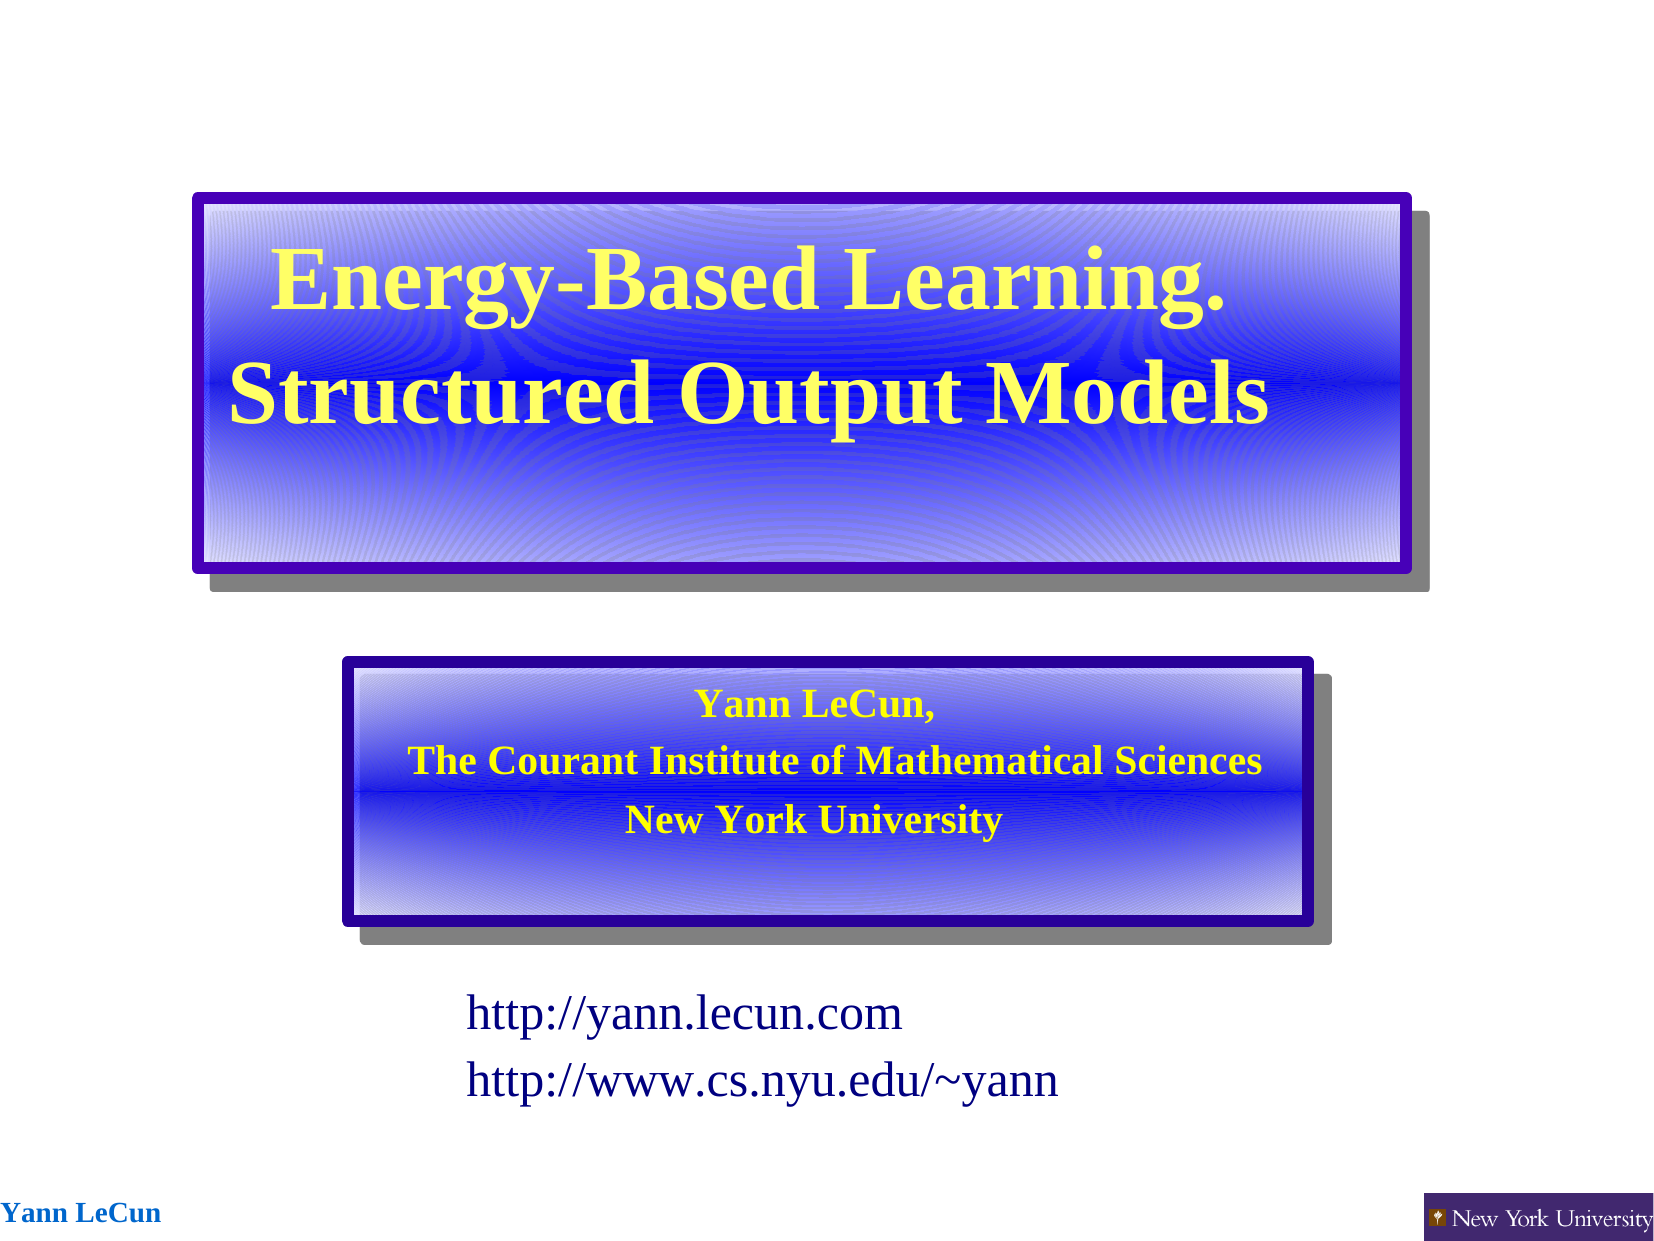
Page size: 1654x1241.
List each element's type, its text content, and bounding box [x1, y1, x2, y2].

text_box http://yann.lecun.com http://www.cs.nyu.edu/~yann [466, 984, 1060, 1190]
text_box Yann LeCun, The Courant Institute of Mathematical Sciences New York University [347, 662, 1309, 921]
text_box Energy-Based Learning. Structured Output Models [197, 198, 1407, 569]
picture [1424, 1193, 1654, 1241]
